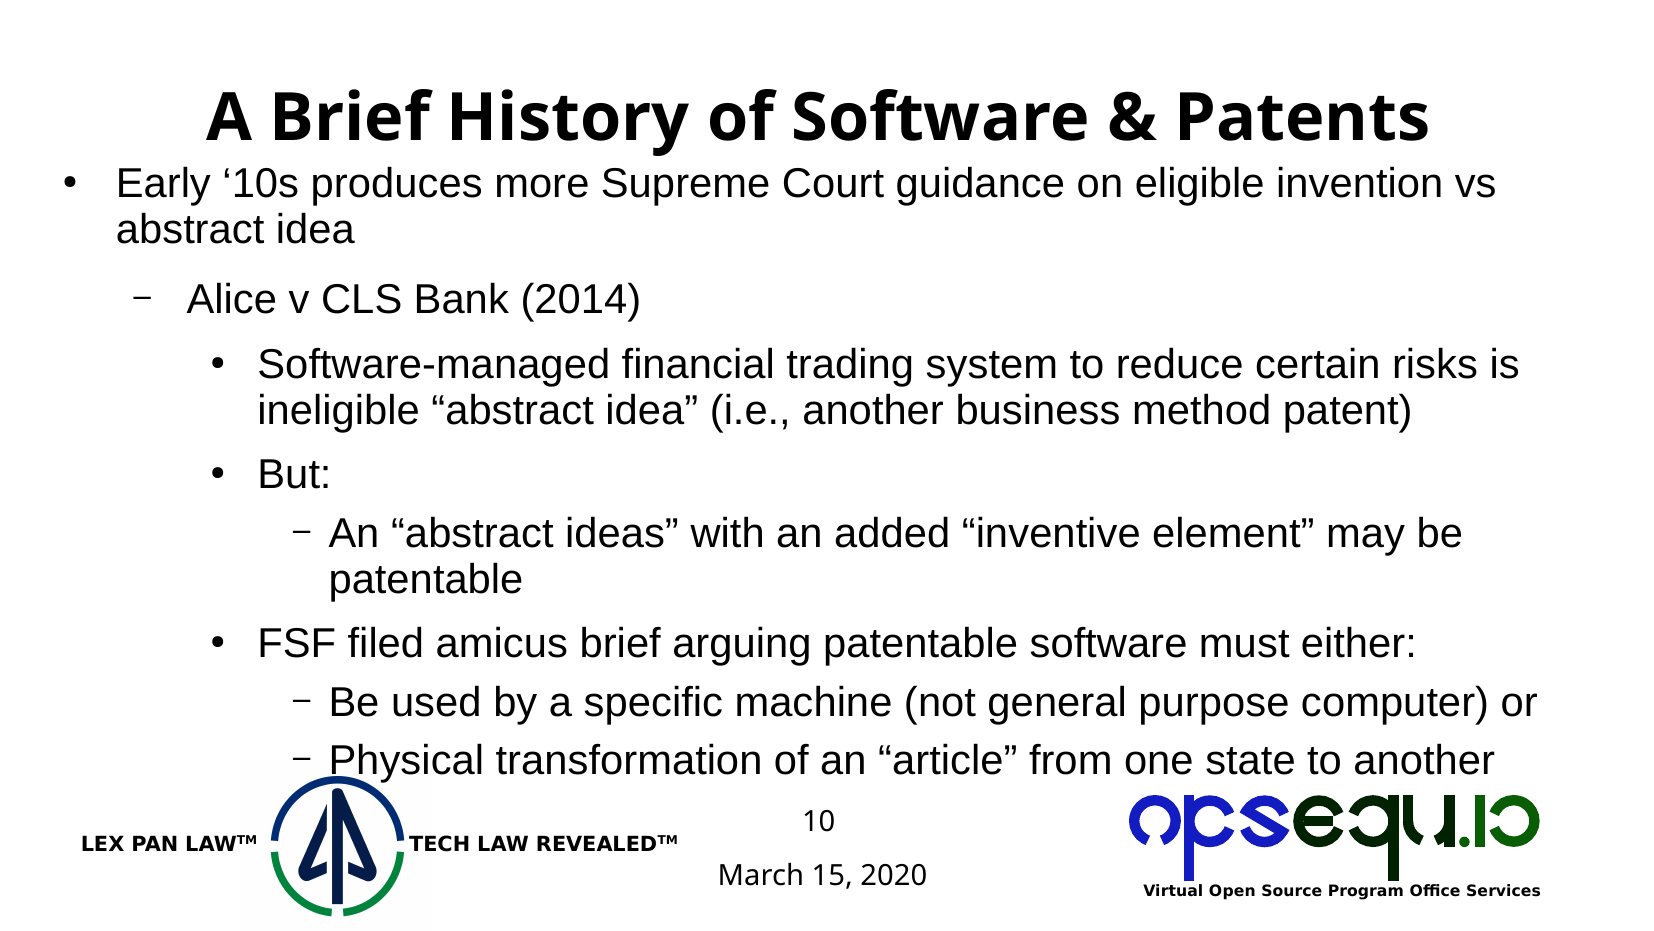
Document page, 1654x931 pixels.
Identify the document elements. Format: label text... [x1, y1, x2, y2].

picture [386, 760, 393, 770]
title A Brief History of Software & Patents [75, 37, 1564, 159]
picture [240, 760, 433, 931]
list Early ‘10s produces more Supreme Court guidance on eligible invention vs abstract idea Alice v CLS Bank (2014) Software-managed financial trading system to reduce certain risks is ineligible “abstract idea” (i.e., another business method patent) But: An “abstract ideas” with an added “inventive element” may be patentable FSF filed amicus brief arguing patentable software must either: Be used by a specific machine (not general purpose computer) or Physical transformation of an “article” from one state to another [45, 159, 1606, 700]
